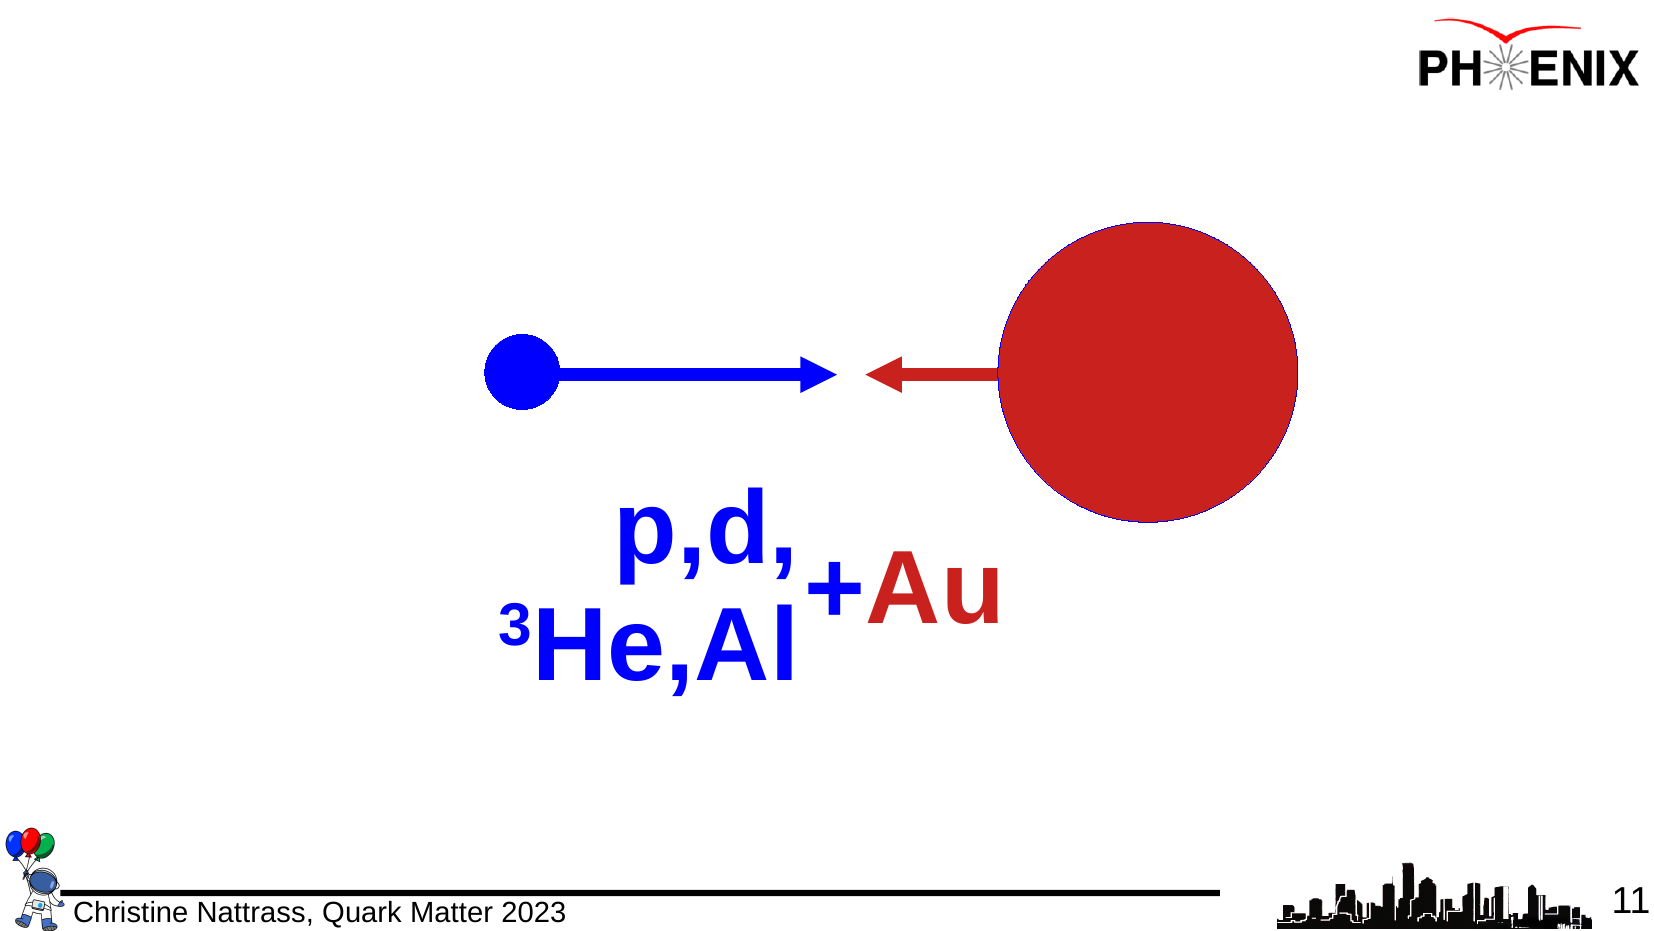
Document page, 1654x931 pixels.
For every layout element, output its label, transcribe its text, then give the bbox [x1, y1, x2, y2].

picture [1419, 17, 1654, 131]
picture [0, 824, 79, 931]
picture [1277, 862, 1592, 929]
text_box [997, 222, 1298, 521]
text_box [484, 334, 560, 410]
text_box p,d, 3He,Al [298, 462, 815, 710]
text_box +Au [815, 521, 1507, 653]
